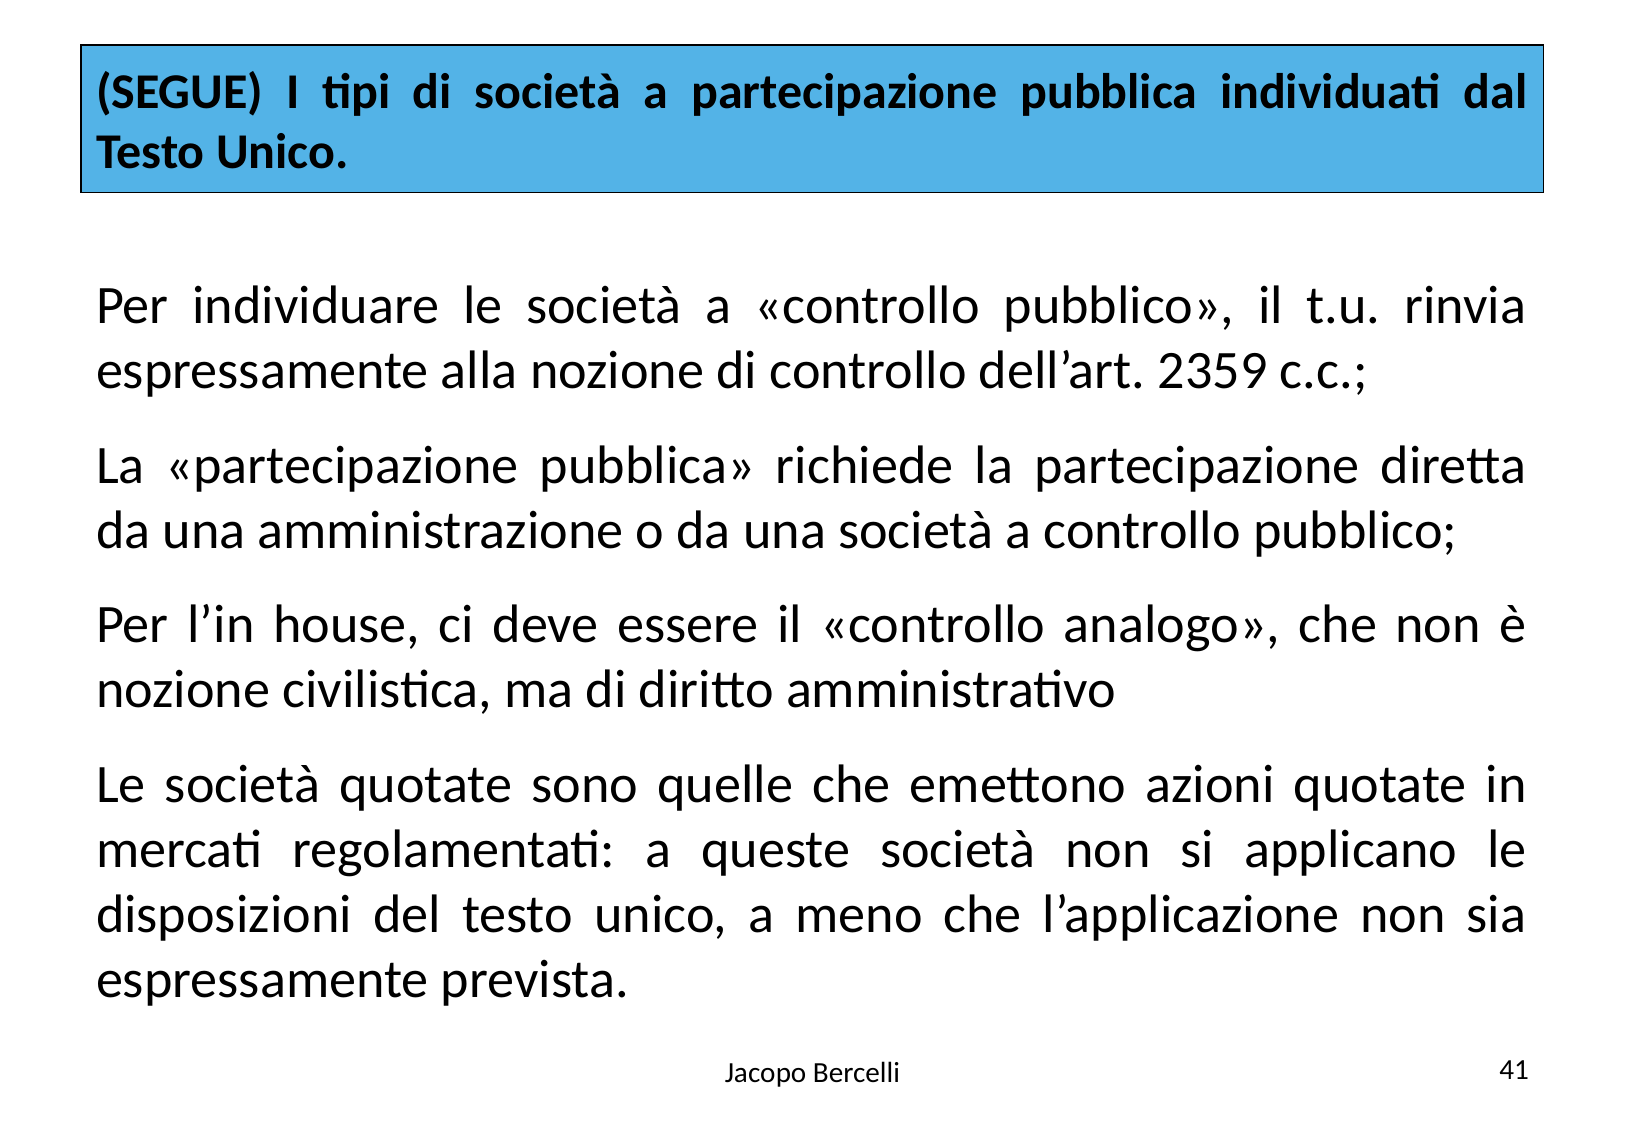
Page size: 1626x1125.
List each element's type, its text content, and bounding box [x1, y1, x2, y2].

list Per individuare le società a «controllo pubblico», il t.u. rinvia espressamente alla nozione di controllo dell’art. 2359 c.c.; La «partecipazione pubblica» richiede la partecipazione diretta da una amministrazione o da una società a controllo pubblico; Per l’in house, ci deve essere il «controllo analogo», che non è nozione civilistica, ma di diritto amministrativo Le società quotate sono quelle che emettono azioni quotate in mercati regolamentati: a queste società non si applicano le disposizioni del testo unico, a meno che l’applicazione non sia espressamente prevista. [81, 262, 1544, 1005]
slide_number <numero> [1164, 1042, 1544, 1103]
title (SEGUE) I tipi di società a partecipazione pubblica individuati dal Testo Unico. [81, 45, 1544, 193]
text_box Jacopo Bercelli [633, 1046, 992, 1097]
